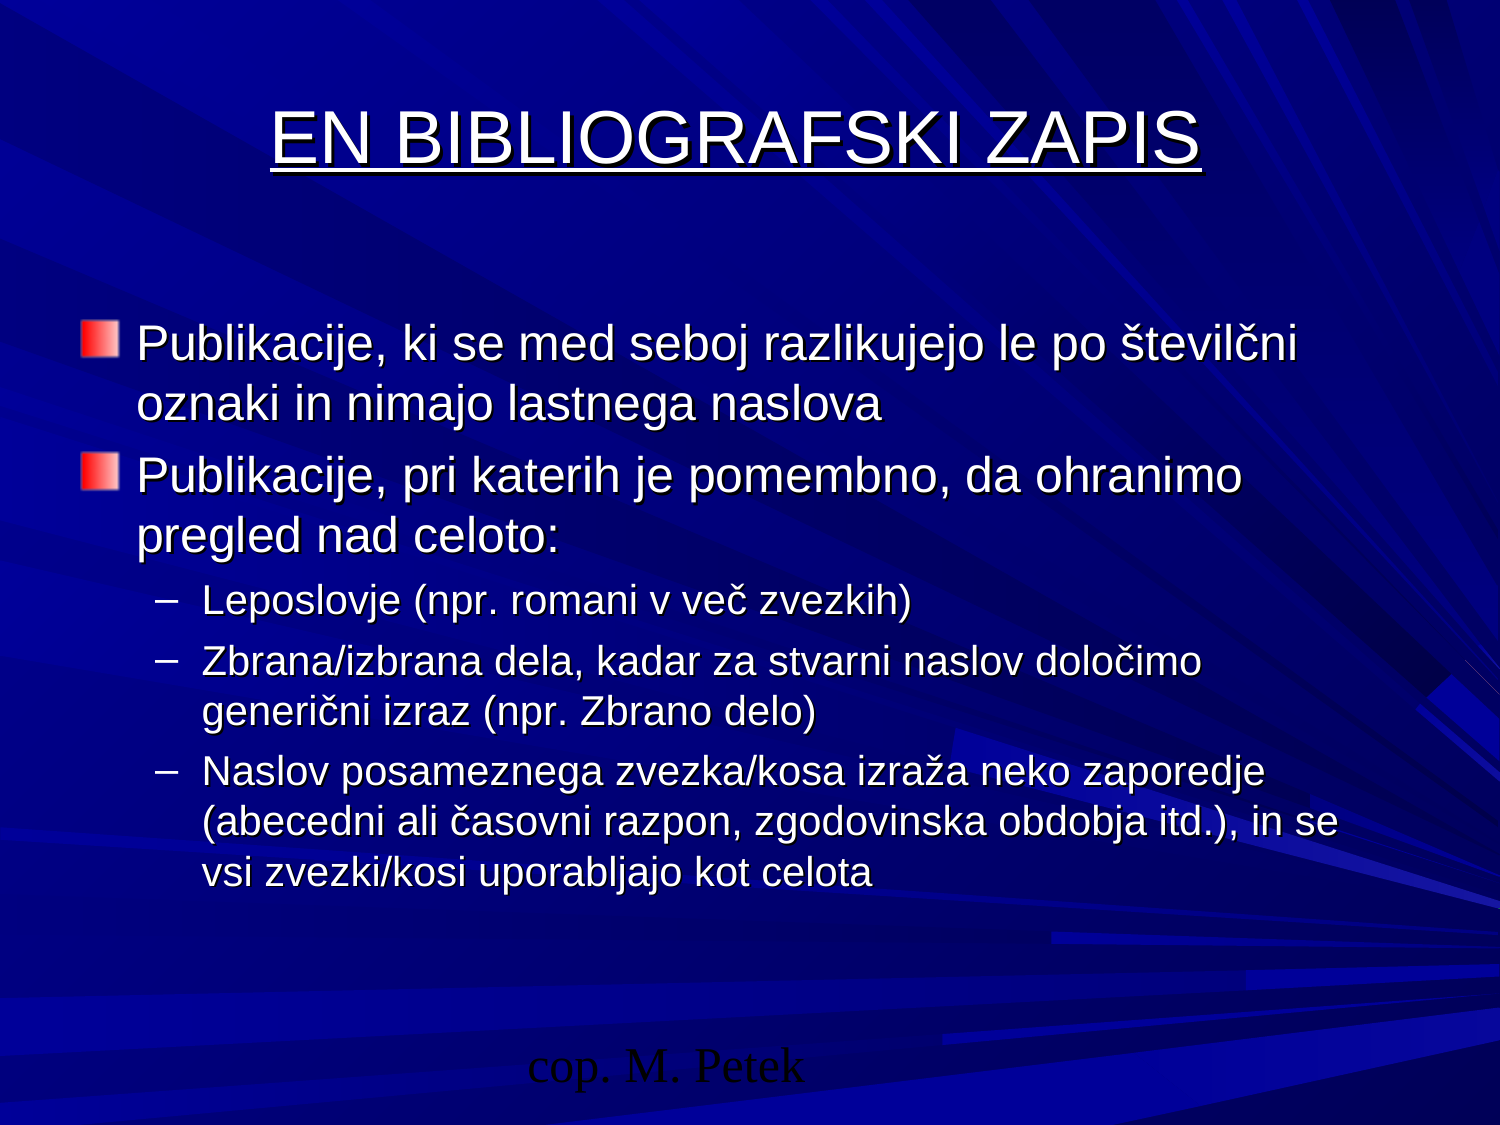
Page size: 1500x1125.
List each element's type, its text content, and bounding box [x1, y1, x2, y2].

list Publikacije, ki se med seboj razlikujejo le po številčni oznaki in nimajo lastnega naslova Publikacije, pri katerih je pomembno, da ohranimo pregled nad celoto: Leposlovje (npr. romani v več zvezkih) Zbrana/izbrana dela, kadar za stvarni naslov določimo generični izraz (npr. Zbrano delo) Naslov posameznega zvezka/kosa izraža neko zaporedje (abecedni ali časovni razpon, zgodovinska obdobja itd.), in se vsi zvezki/kosi uporabljajo kot celota [64, 302, 1375, 1035]
title EN BIBLIOGRAFSKI ZAPIS [100, 43, 1341, 195]
